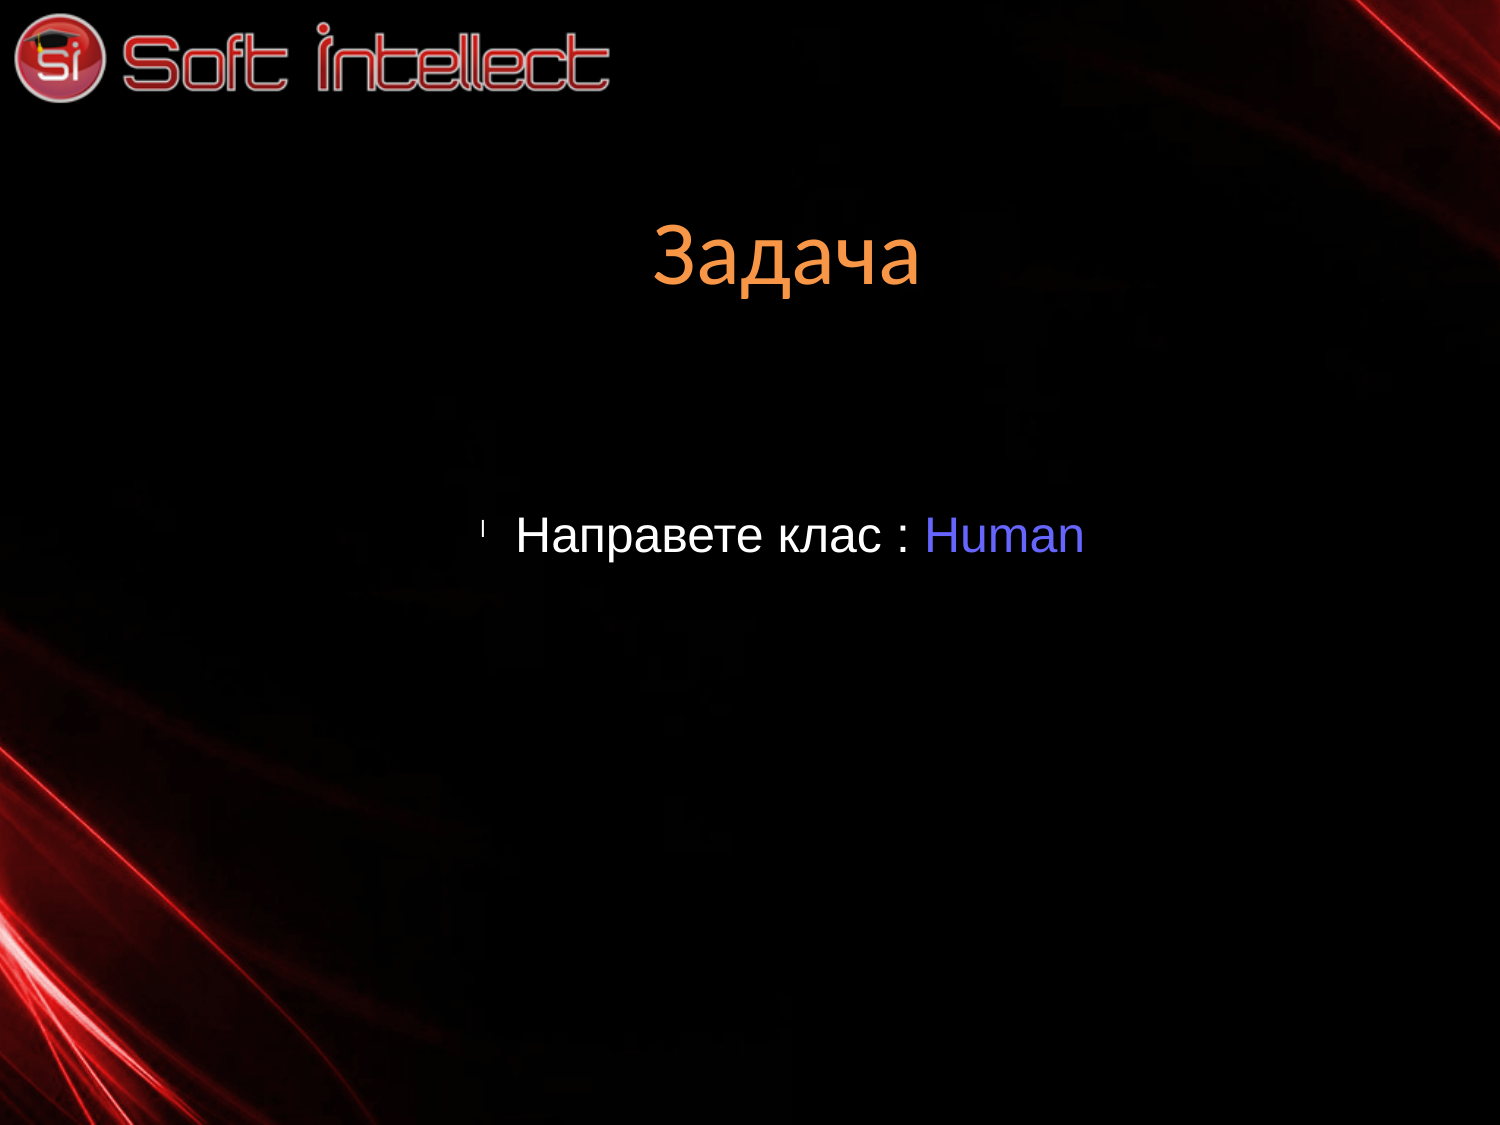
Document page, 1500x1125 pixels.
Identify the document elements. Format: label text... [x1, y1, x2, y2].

text_box Направете клас : Human [465, 495, 1500, 1125]
picture [0, 0, 1500, 1125]
text_box Задача [150, 127, 1425, 368]
